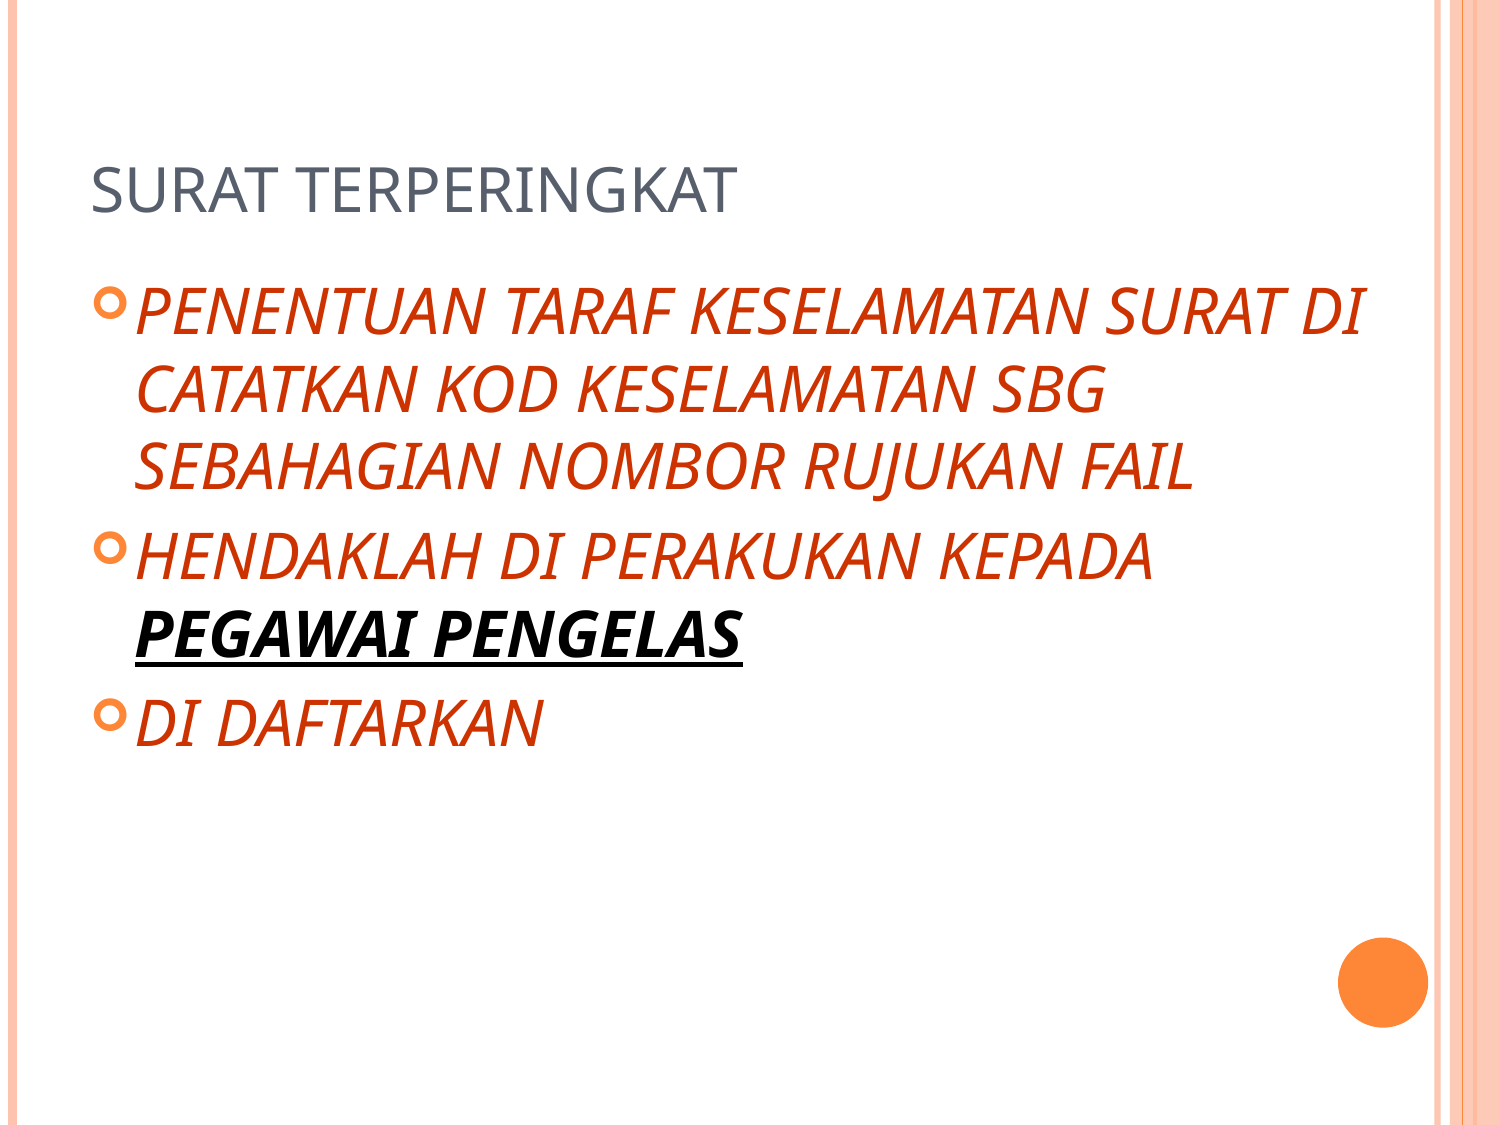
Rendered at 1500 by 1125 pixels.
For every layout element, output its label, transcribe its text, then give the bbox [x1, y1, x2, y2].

title SURAT TERPERINGKAT [74, 45, 1300, 233]
list PENENTUAN TARAF KESELAMATAN SURAT DI CATATKAN KOD KESELAMATAN SBG SEBAHAGIAN NOMBOR RUJUKAN FAIL HENDAKLAH DI PERAKUKAN KEPADA PEGAWAI PENGELAS DI DAFTARKAN [74, 262, 1388, 1062]
